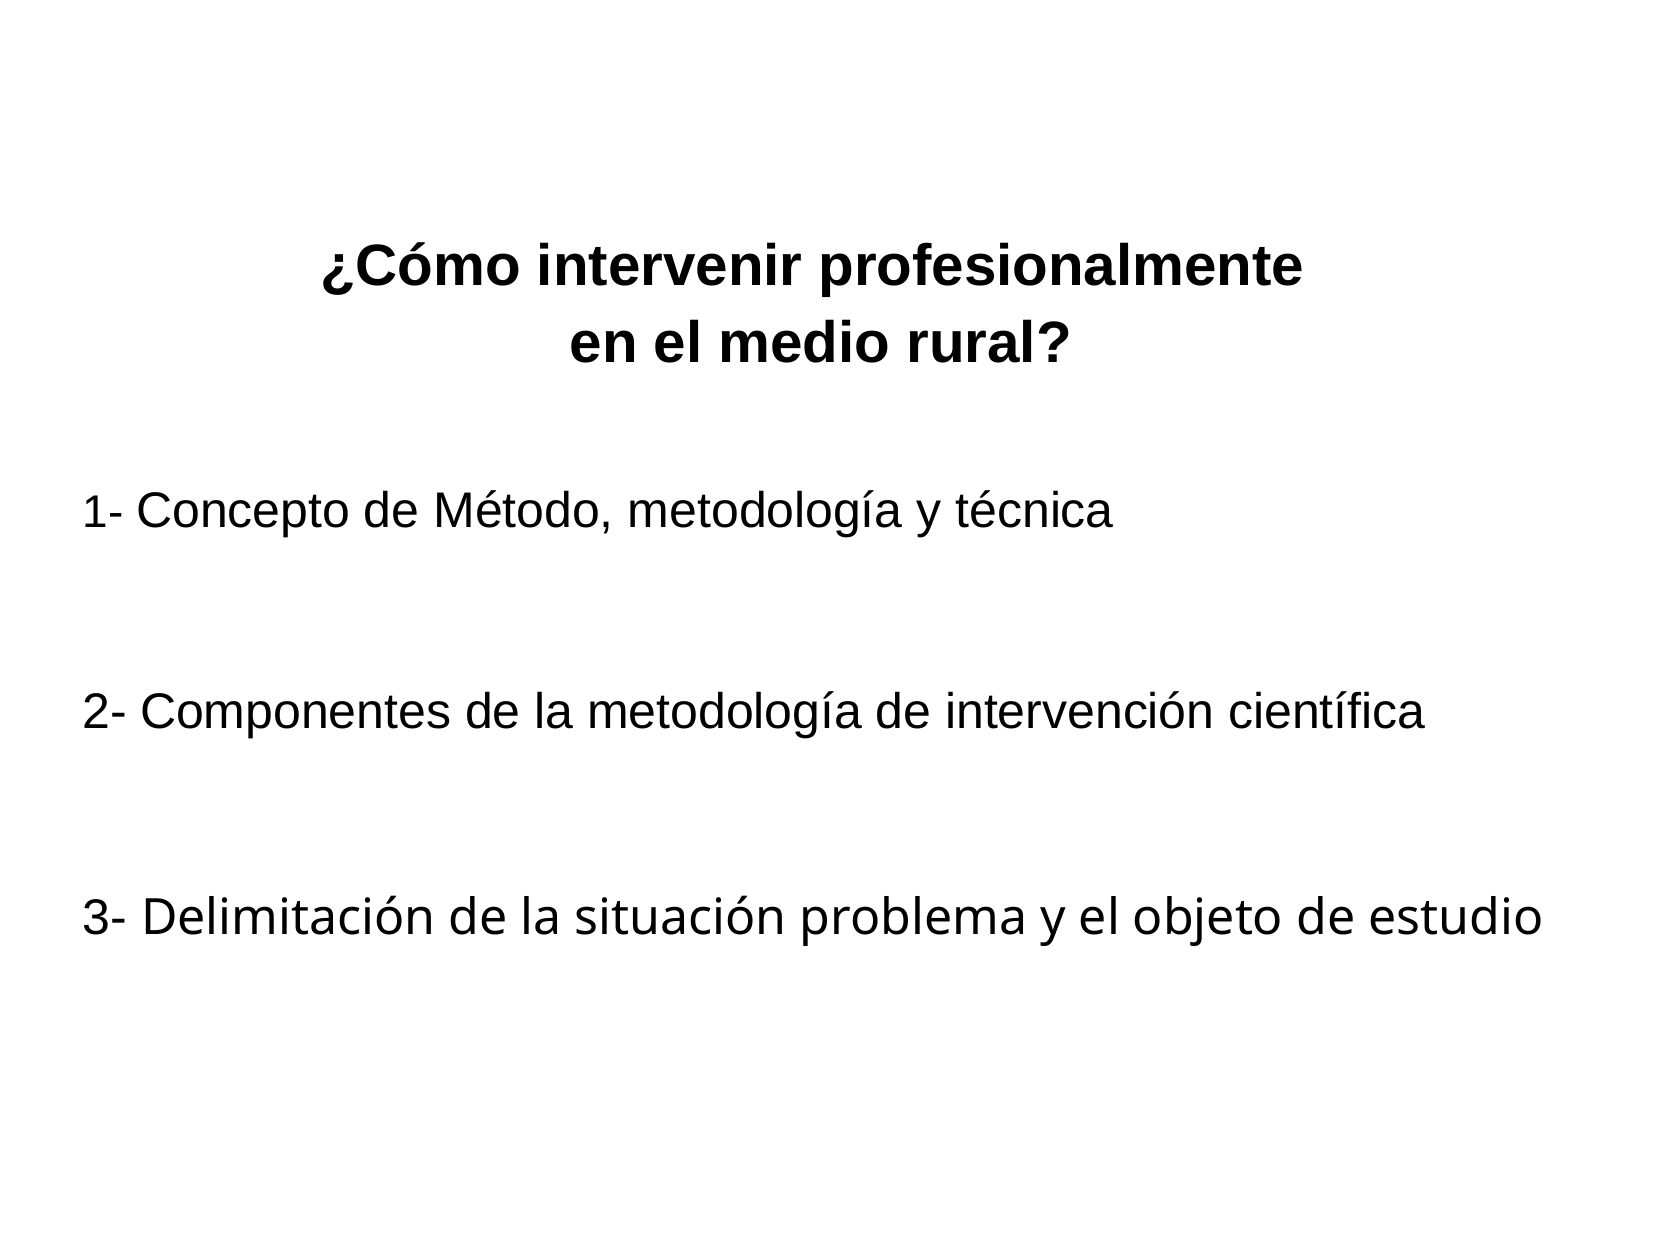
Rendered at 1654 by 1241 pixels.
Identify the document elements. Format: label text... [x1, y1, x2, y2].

list 1- Concepto de Método, metodología y técnica 2- Componentes de la metodología de intervención científica 3- Delimitación de la situación problema y el objeto de estudio [82, 472, 1571, 957]
title ¿Cómo intervenir profesionalmente en el medio rural? [35, 194, 1607, 402]
